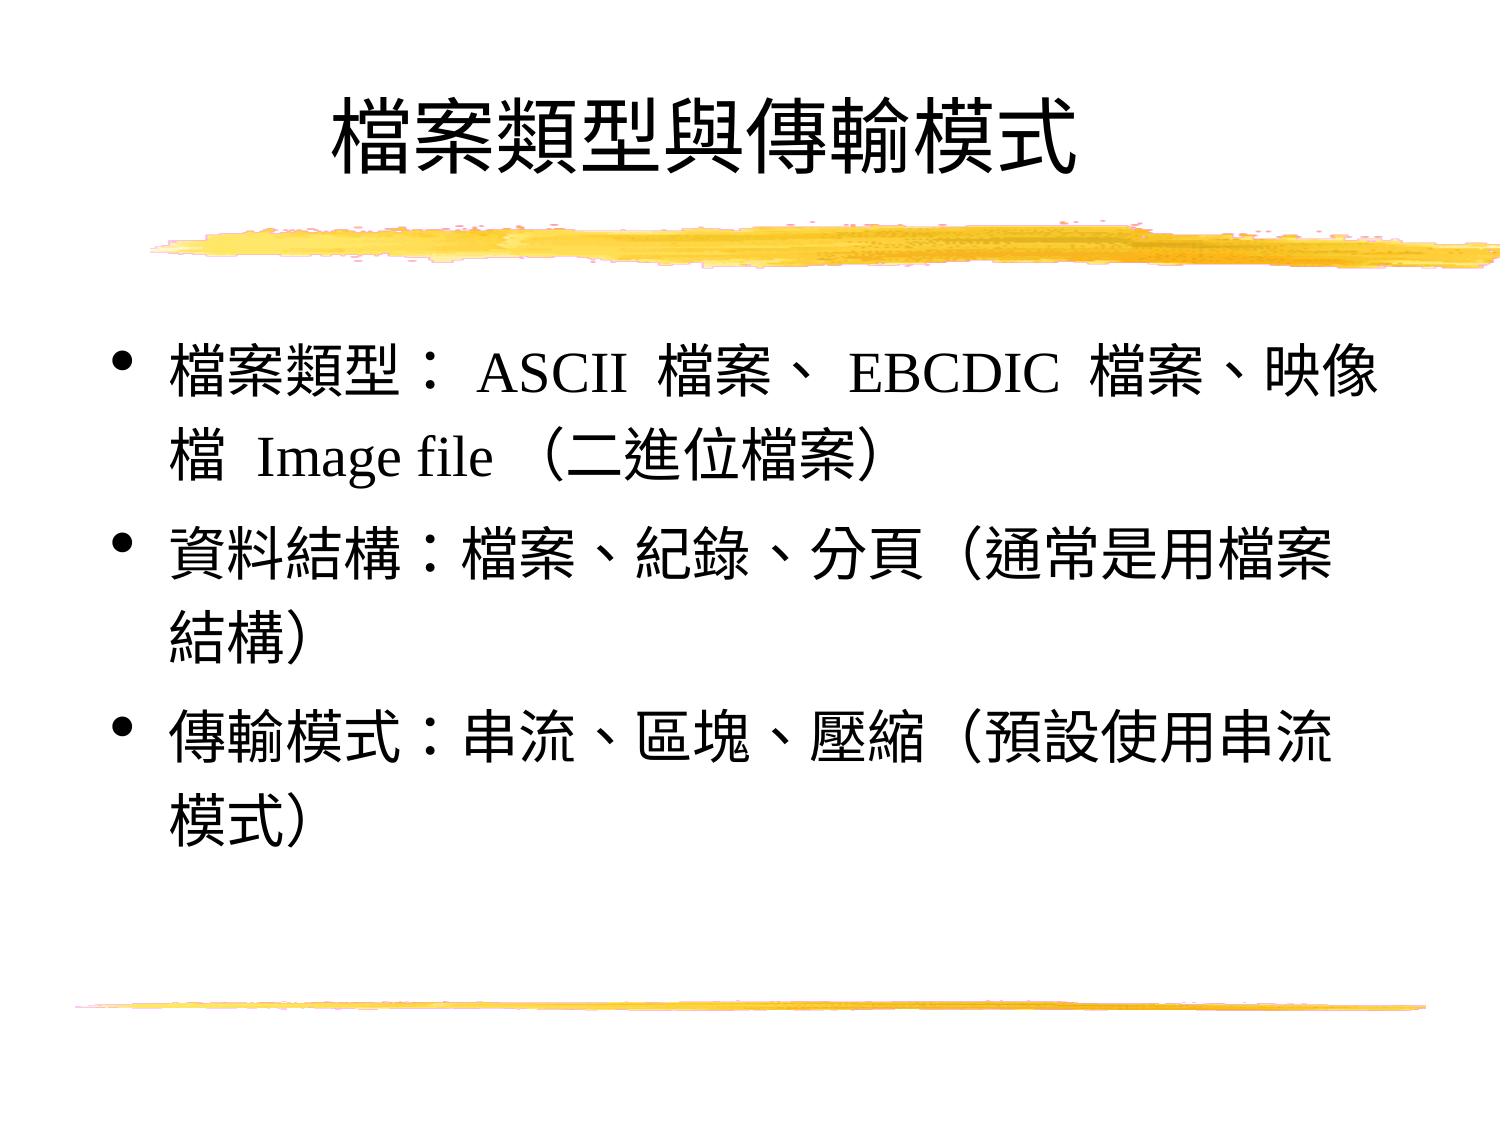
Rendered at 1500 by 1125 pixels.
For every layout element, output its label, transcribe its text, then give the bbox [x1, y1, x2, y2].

picture [150, 215, 1500, 279]
title 檔案類型與傳輸模式 [66, 44, 1342, 218]
list 檔案類型：ASCII 檔案、EBCDIC 檔案、映像檔 Image file（二進位檔案） 資料結構：檔案、紀錄、分頁（通常是用檔案結構） 傳輸模式：串流、區塊、壓縮（預設使用串流模式） [112, 324, 1388, 986]
picture [75, 999, 1426, 1013]
